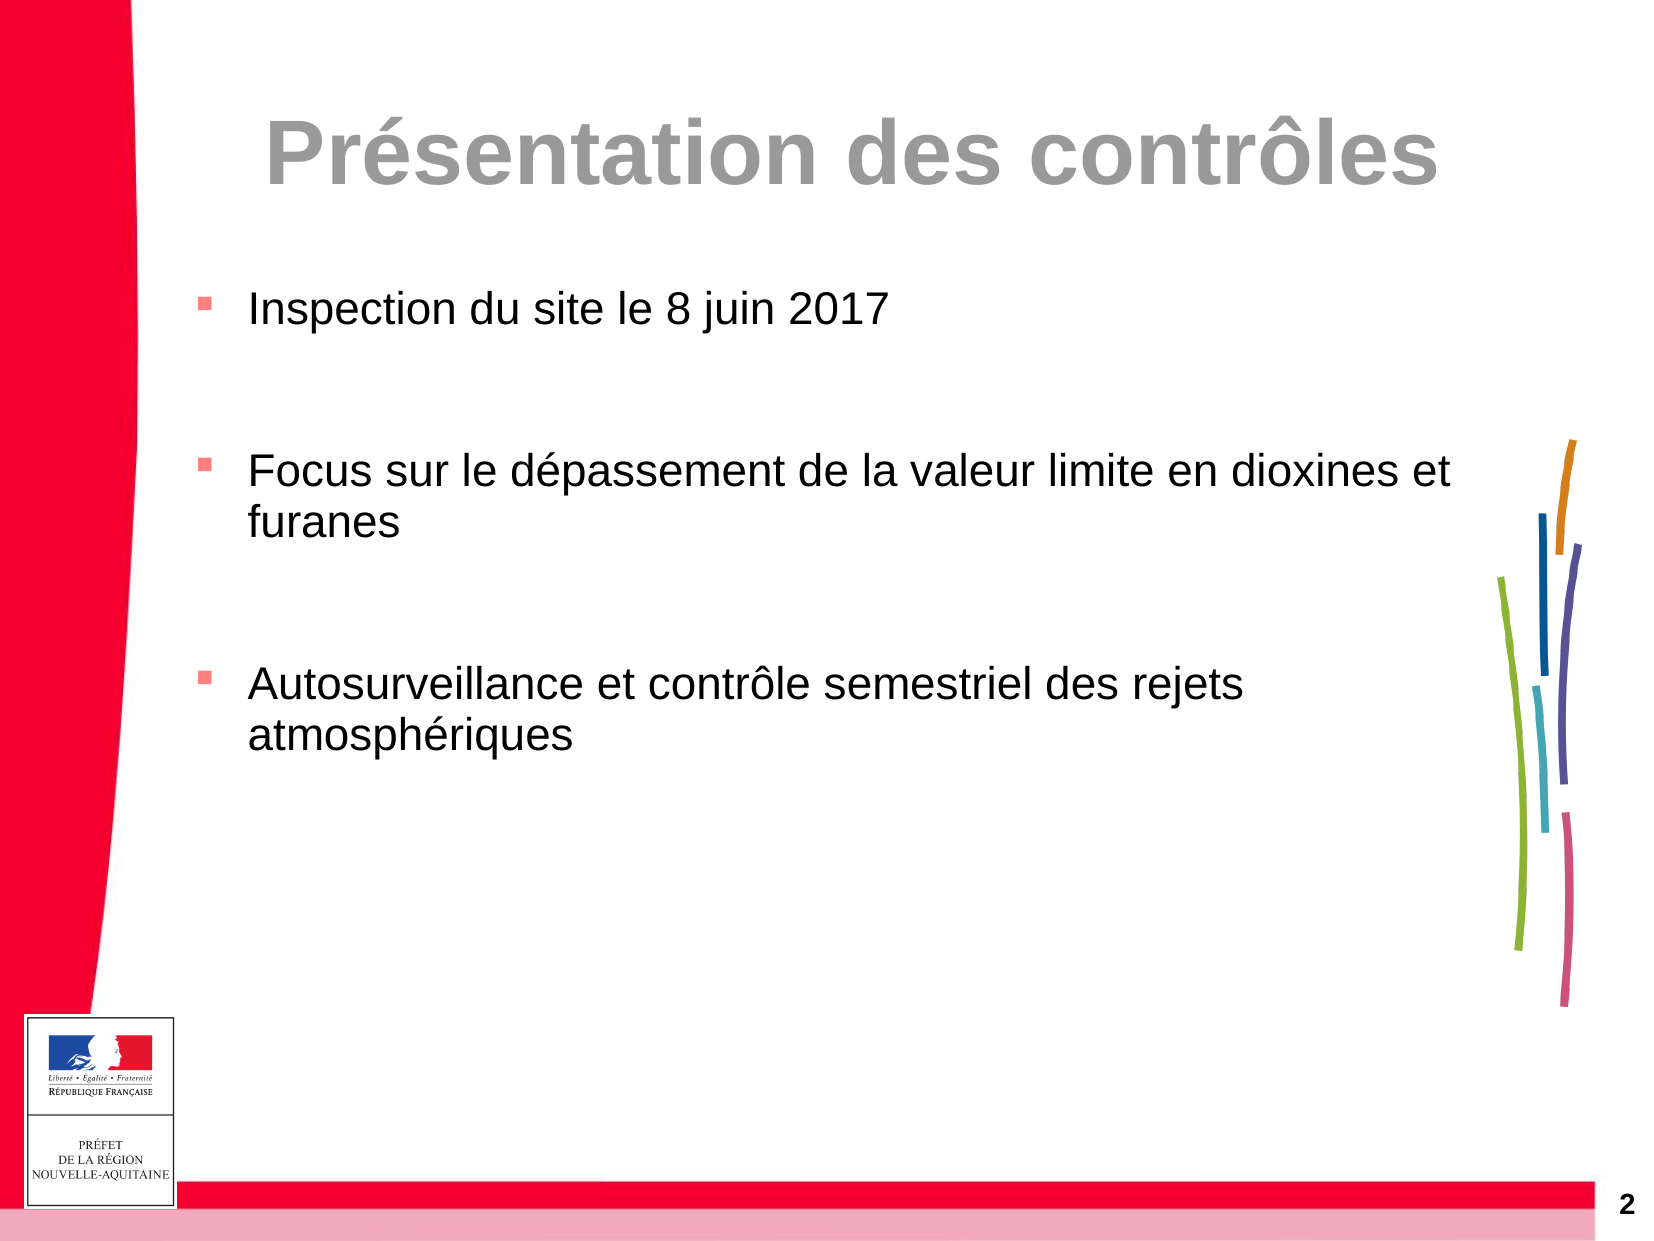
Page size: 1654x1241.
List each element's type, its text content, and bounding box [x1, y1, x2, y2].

picture [0, 0, 1654, 1241]
list Inspection du site le 8 juin 2017 Focus sur le dépassement de la valeur limite en dioxines et furanes Autosurveillance et contrôle semestriel des rejets atmosphériques [176, 283, 1507, 1103]
title Présentation des contrôles [136, 56, 1571, 250]
